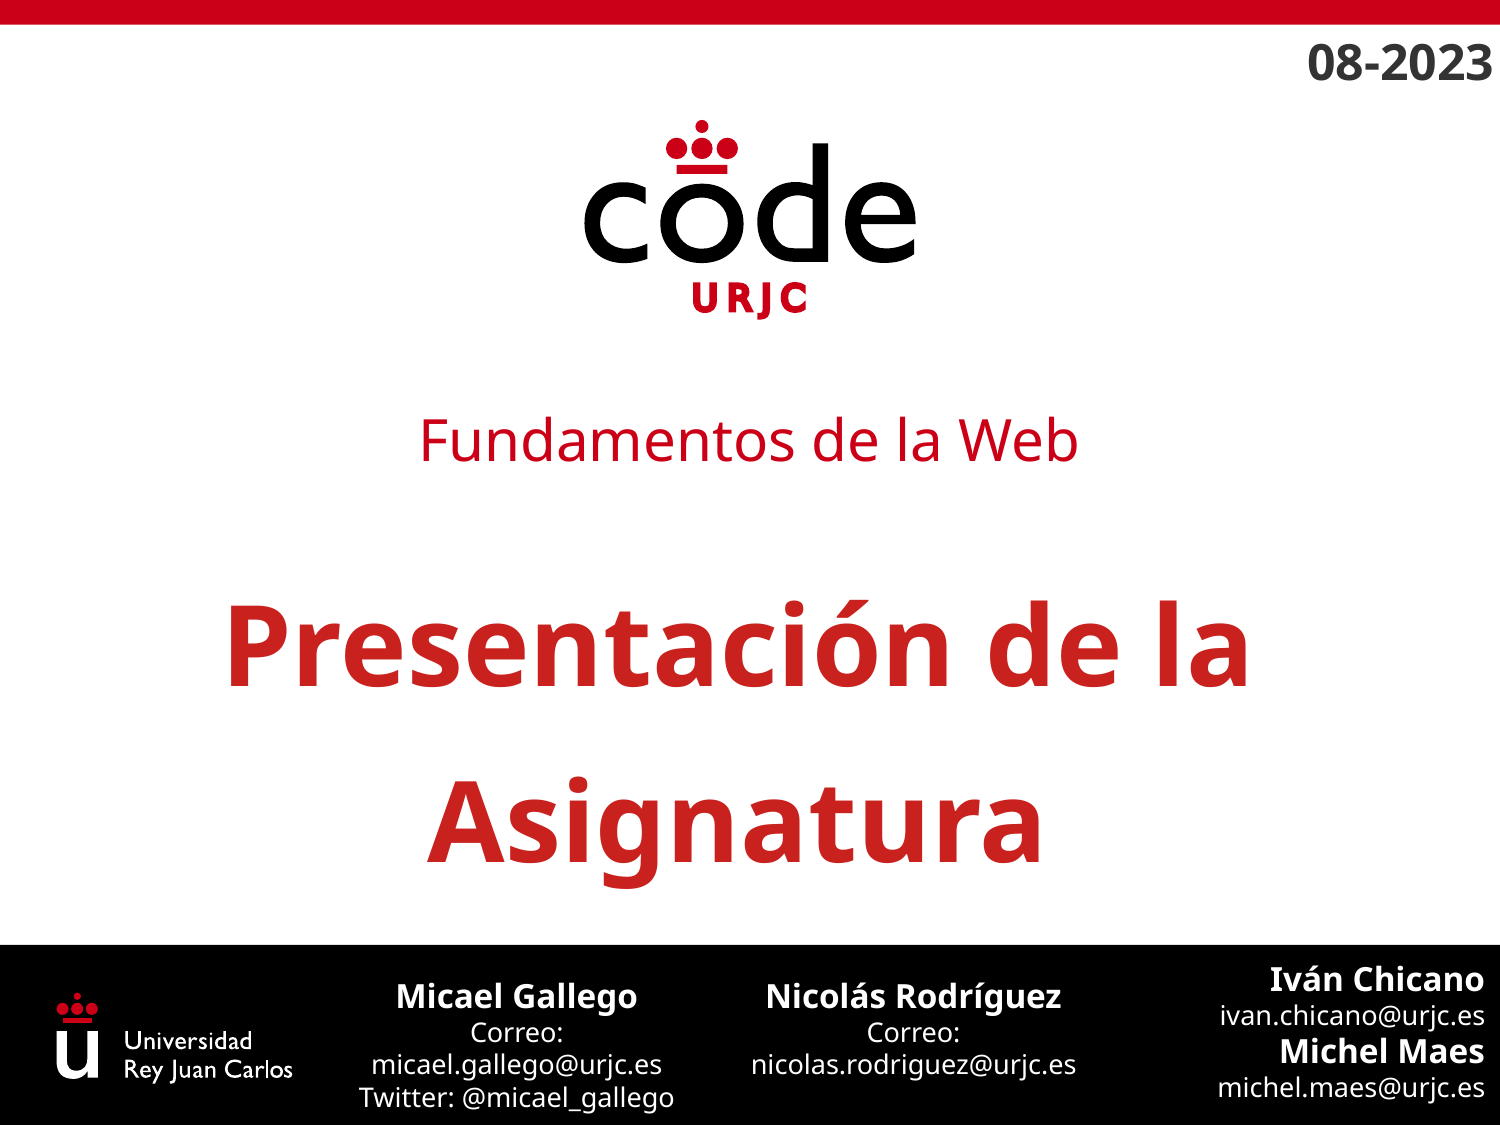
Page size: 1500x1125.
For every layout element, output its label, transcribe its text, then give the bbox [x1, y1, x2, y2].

text_box Micael Gallego Correo: micael.gallego@urjc.es Twitter: @micael_gallego [312, 967, 693, 1120]
text_box Iván Chicano ivan.chicano@urjc.es Michel Maes michel.maes@urjc.es [1129, 950, 1500, 1125]
text_box Nicolás Rodríguez Correo: nicolas.rodriguez@urjc.es [693, 967, 1129, 1120]
text_box [0, 0, 1500, 23]
text_box 08-2023 [1292, 22, 1500, 98]
text_box Fundamentos de la Web [132, 379, 1366, 481]
list Presentación de la Asignatura [117, 543, 1359, 723]
